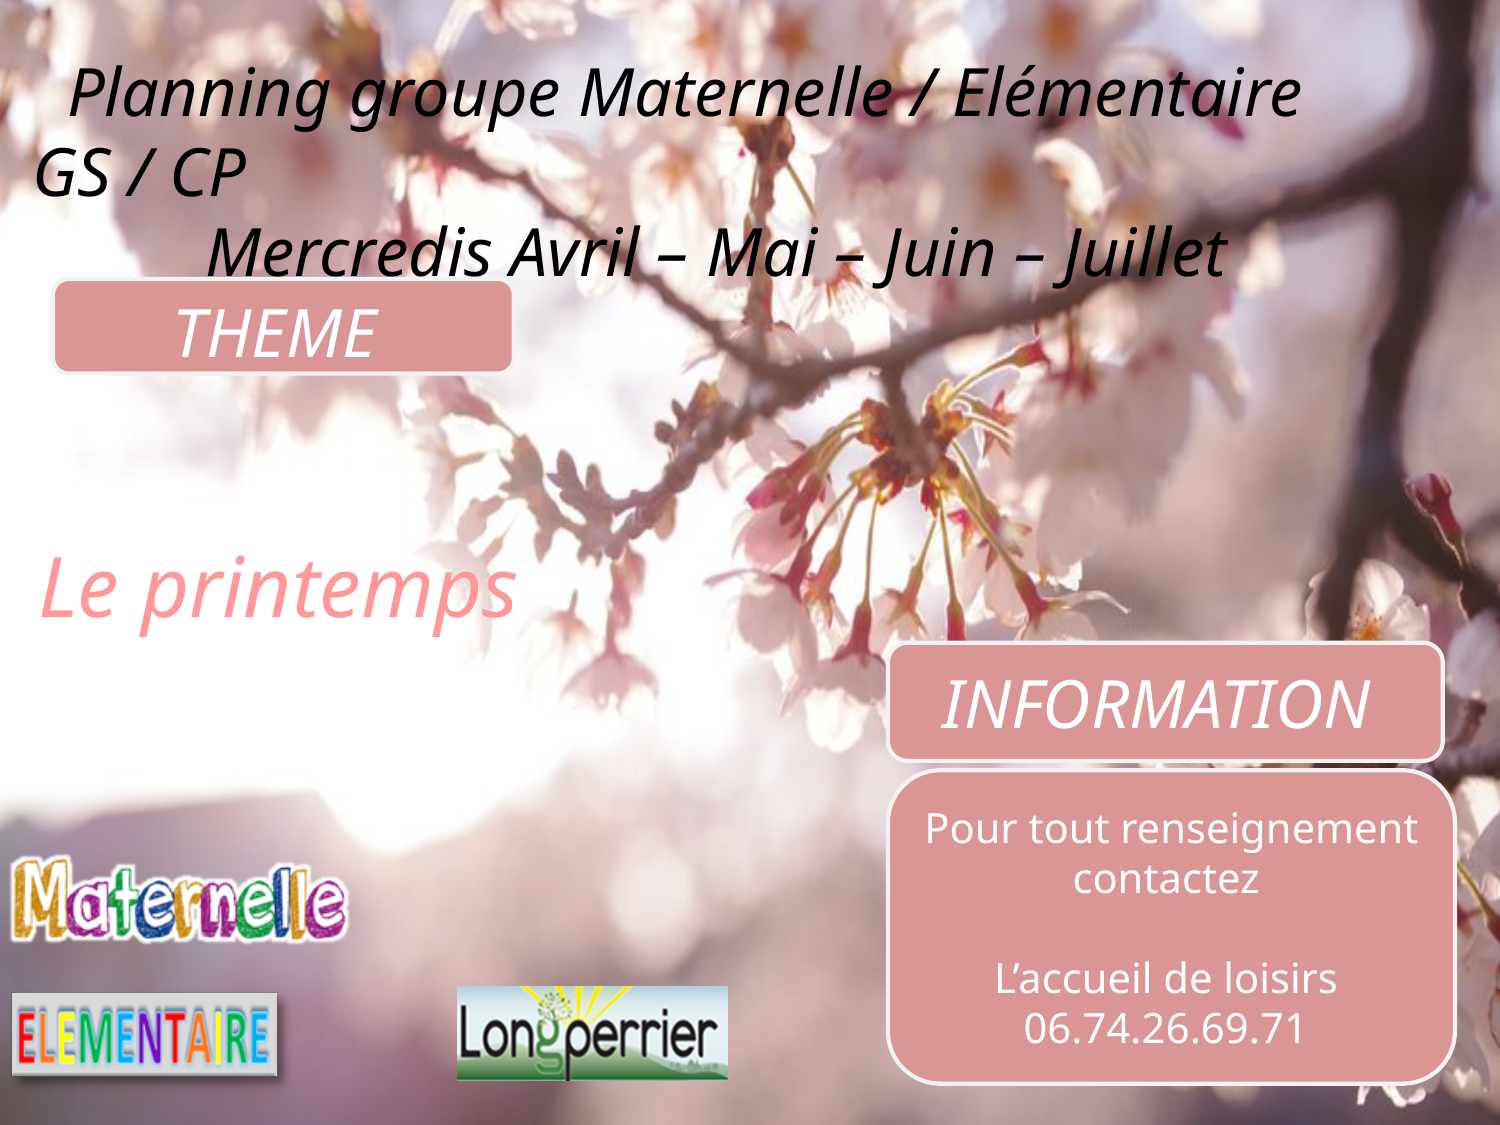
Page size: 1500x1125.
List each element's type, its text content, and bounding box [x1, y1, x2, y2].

text_box Le printemps [23, 526, 685, 643]
text_box Planning groupe Maternelle / Elémentaire GS / CP Mercredis Avril – Mai – Juin – Juillet [17, 42, 1456, 220]
text_box INFORMATION [887, 642, 1443, 761]
picture [0, 0, 1500, 1125]
text_box Pour tout renseignement contactez L’accueil de loisirs 06.74.26.69.71 [887, 770, 1456, 1084]
text_box THEME [53, 278, 514, 374]
